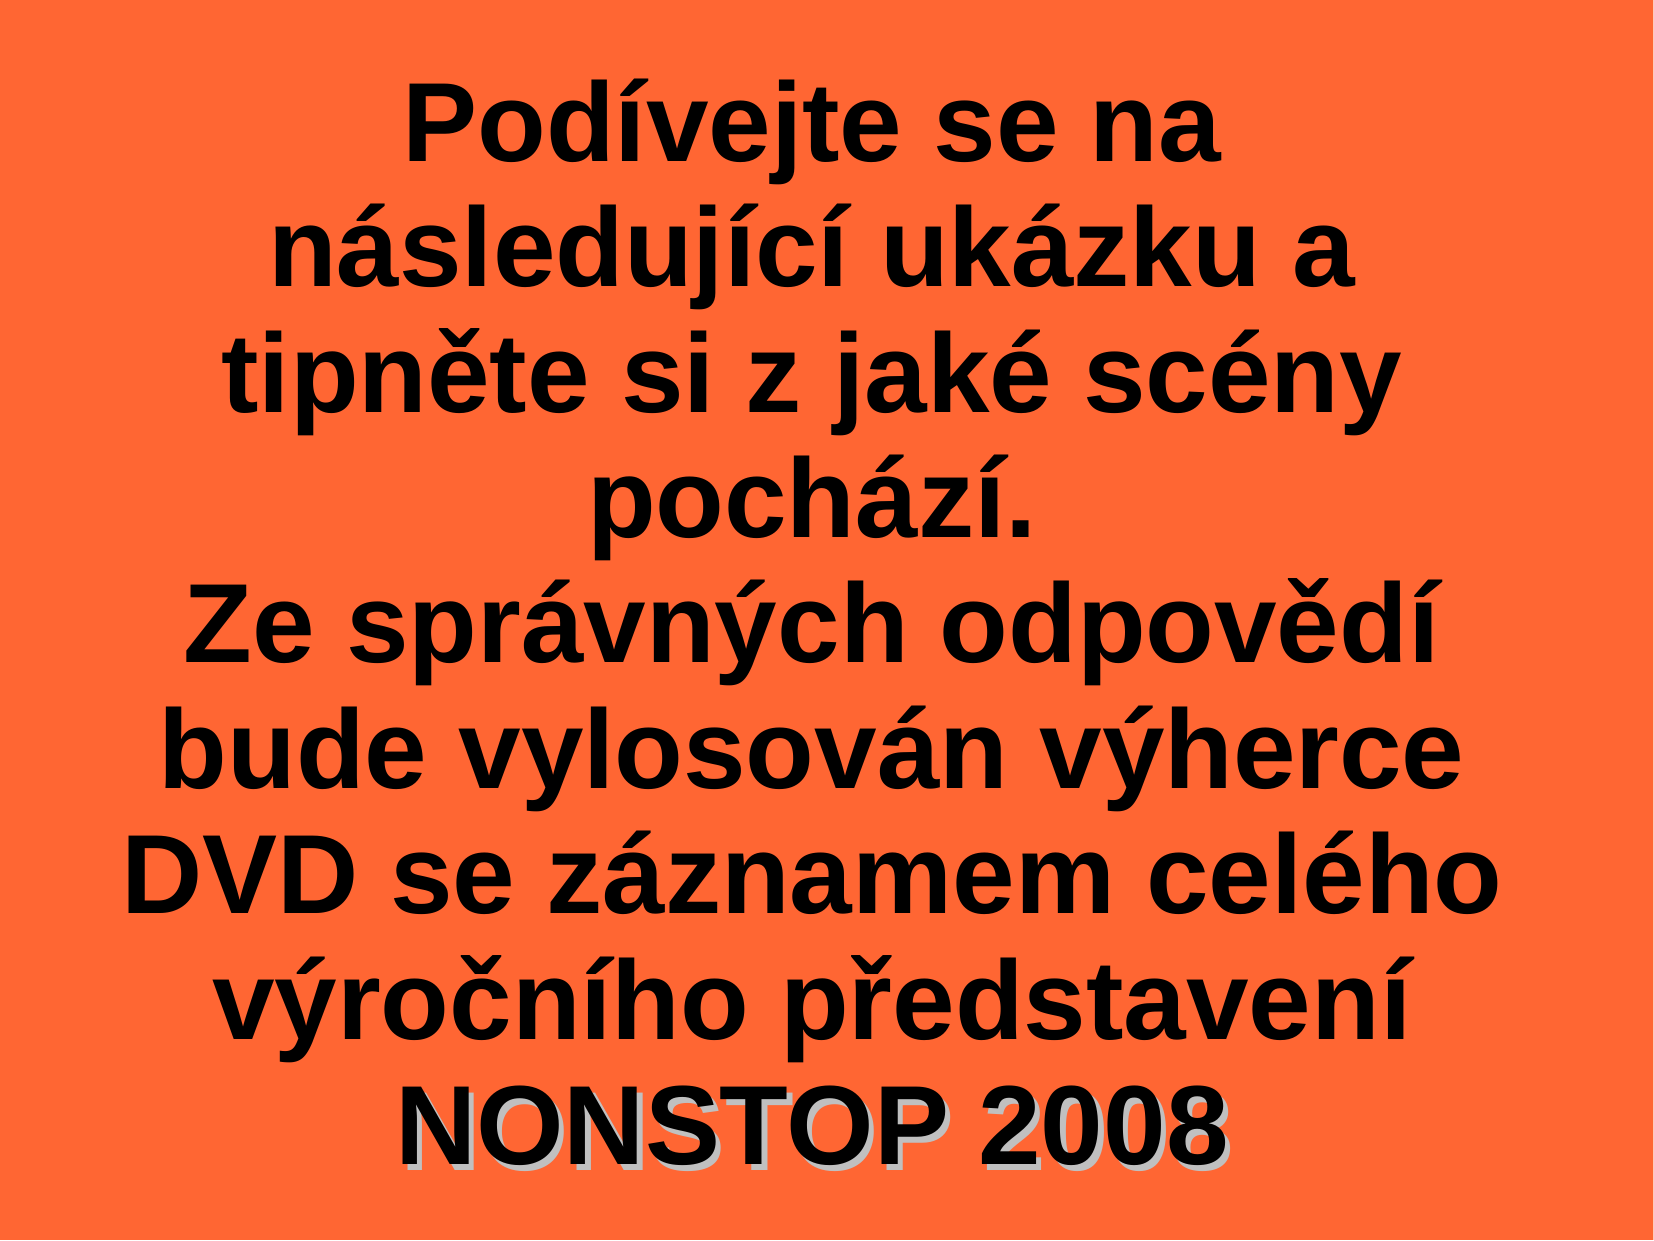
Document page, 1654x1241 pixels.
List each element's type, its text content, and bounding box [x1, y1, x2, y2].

text_box Podívejte se na následující ukázku a tipněte si z jaké scény pochází. Ze správných odpovědí bude vylosován výherce DVD se záznamem celého výročního představení NONSTOP 2008 [88, 51, 1536, 1197]
